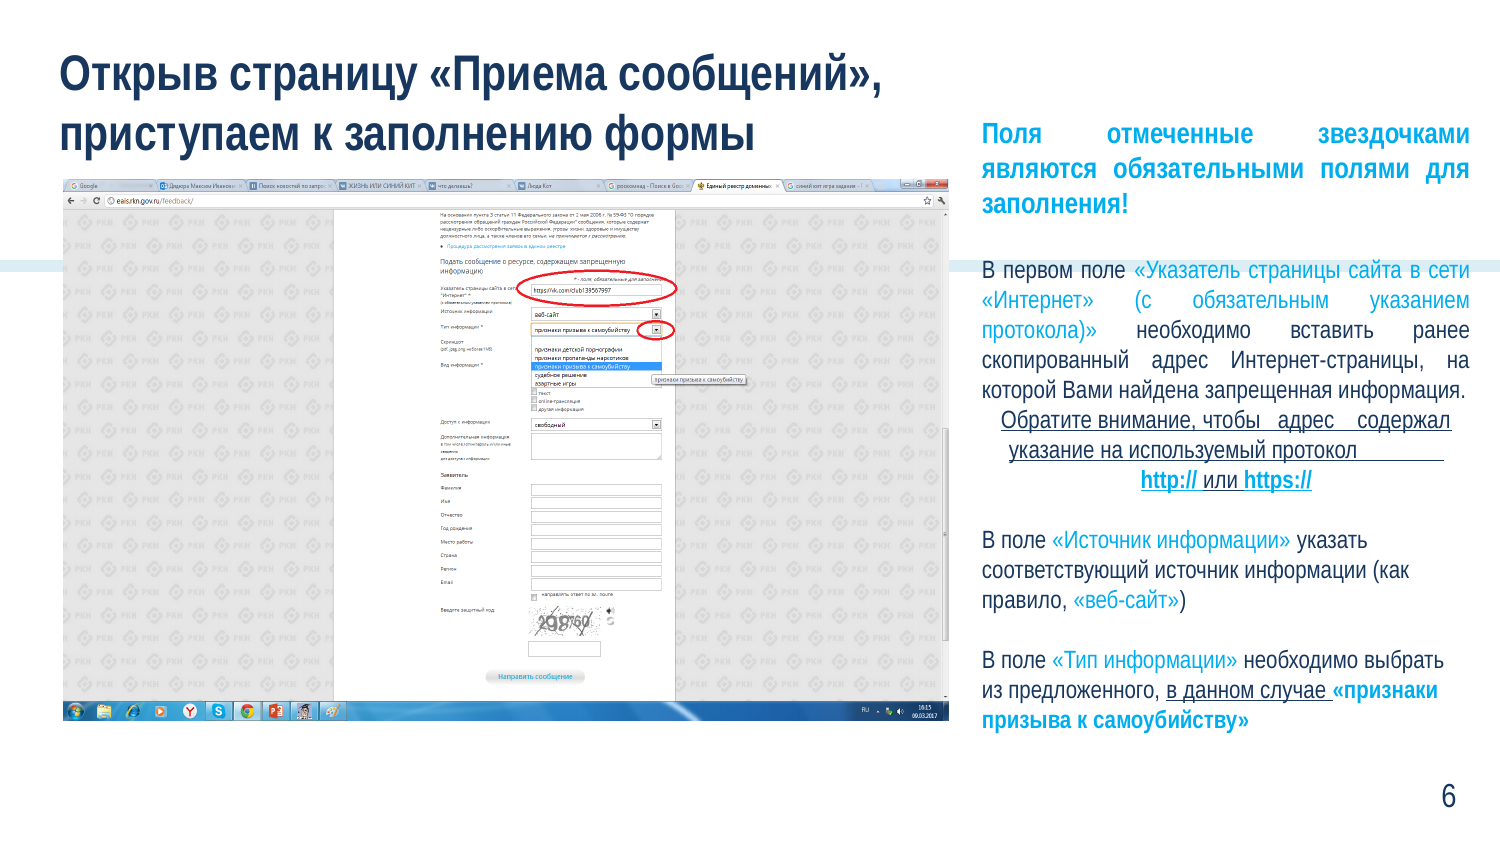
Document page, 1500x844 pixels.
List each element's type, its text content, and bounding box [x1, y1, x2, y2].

slide_number <номер> [1355, 766, 1472, 827]
text_box Открыв страницу «Приема сообщений», приступаем к заполнению формы [44, 32, 1027, 168]
text_box Поля отмеченные звездочками являются обязательными полями для заполнения! В первом поле «Указатель страницы сайта в сети «Интернет» (с обязательным указанием протокола)» необходимо вставить ранее скопированный адрес Интернет-страницы, на которой Вами найдена запрещенная информация. Обратите внимание, чтобы адрес содержал указание на используемый протокол http:// или https:// В поле «Источник информации» указать соответствующий источник информации (как правило, «веб-сайт») В поле «Тип информации» необходимо выбрать из предложенного, в данном случае «признаки призыва к самоубийству» [967, 106, 1486, 741]
picture [63, 179, 949, 721]
